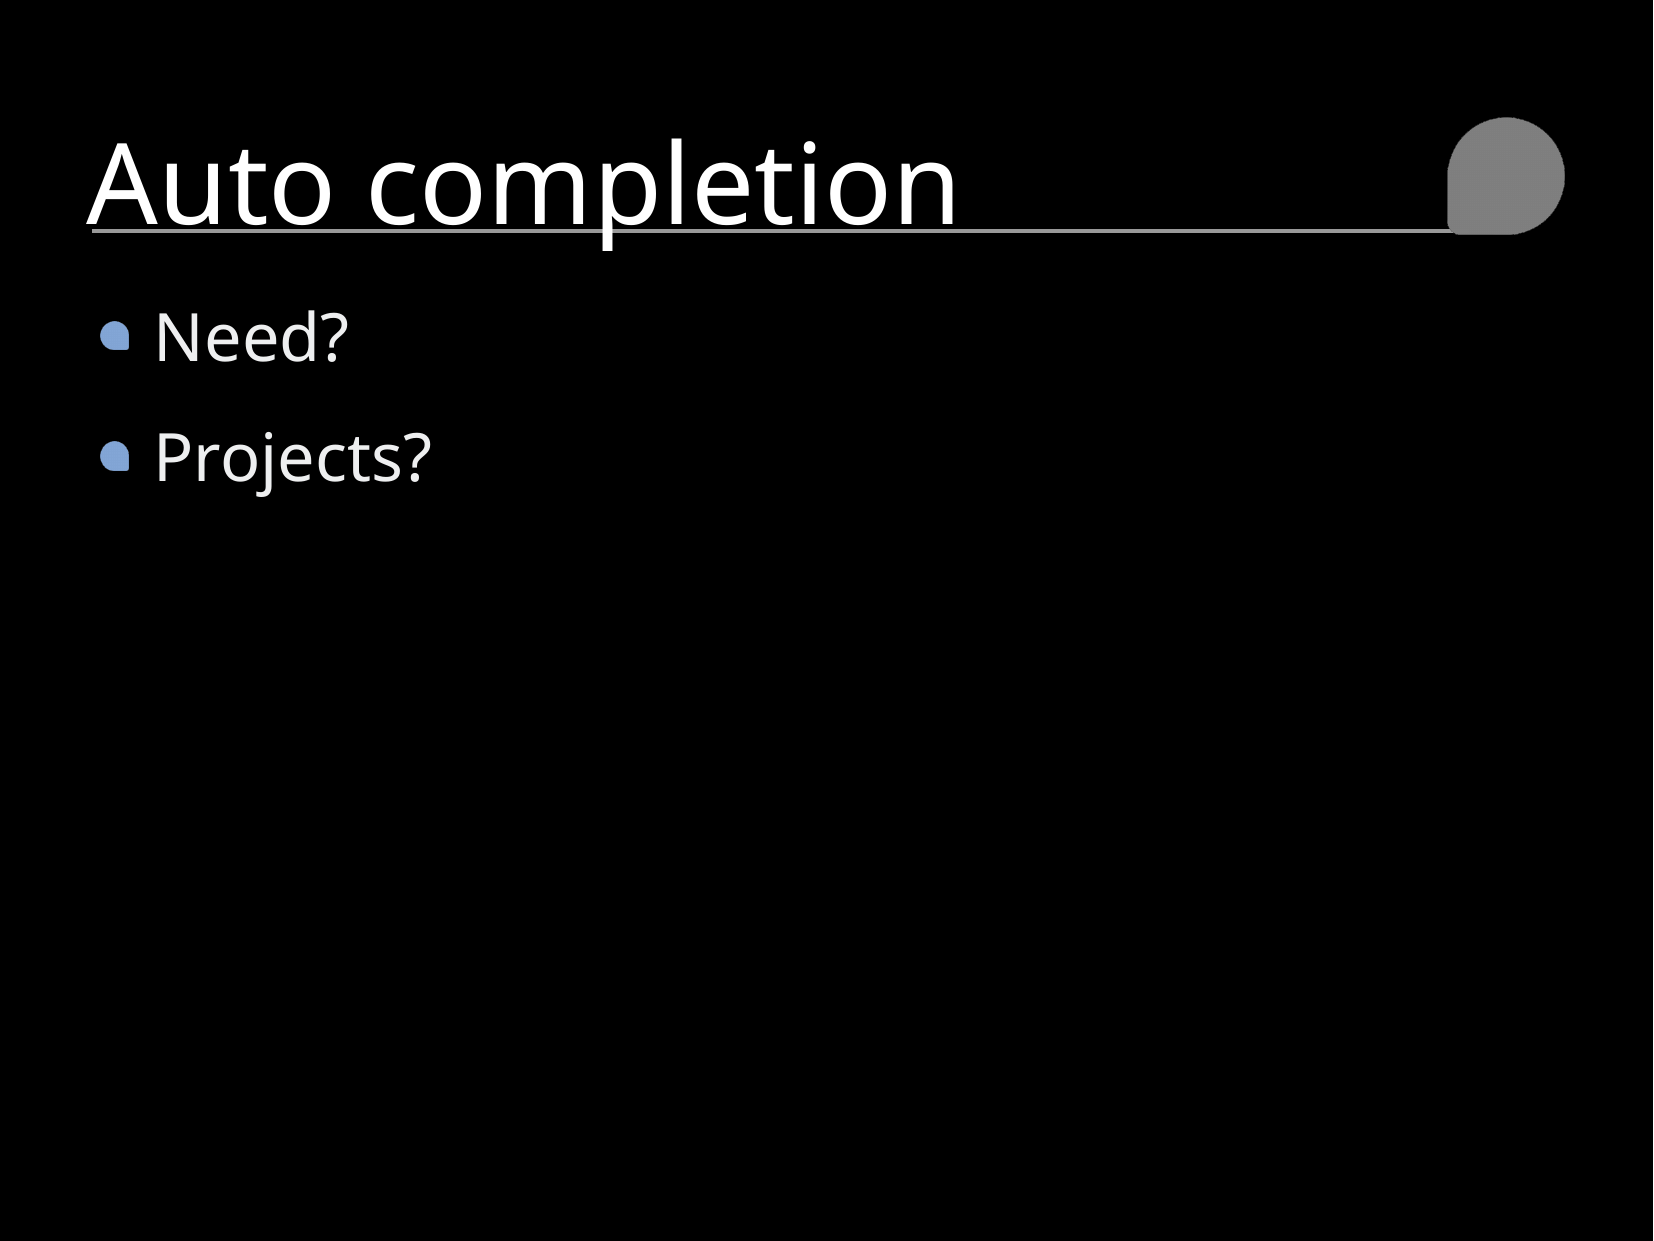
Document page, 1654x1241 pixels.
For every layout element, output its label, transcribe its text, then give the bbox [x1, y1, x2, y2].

title Auto completion [86, 112, 1575, 249]
list Need? Projects? [82, 290, 1571, 1010]
